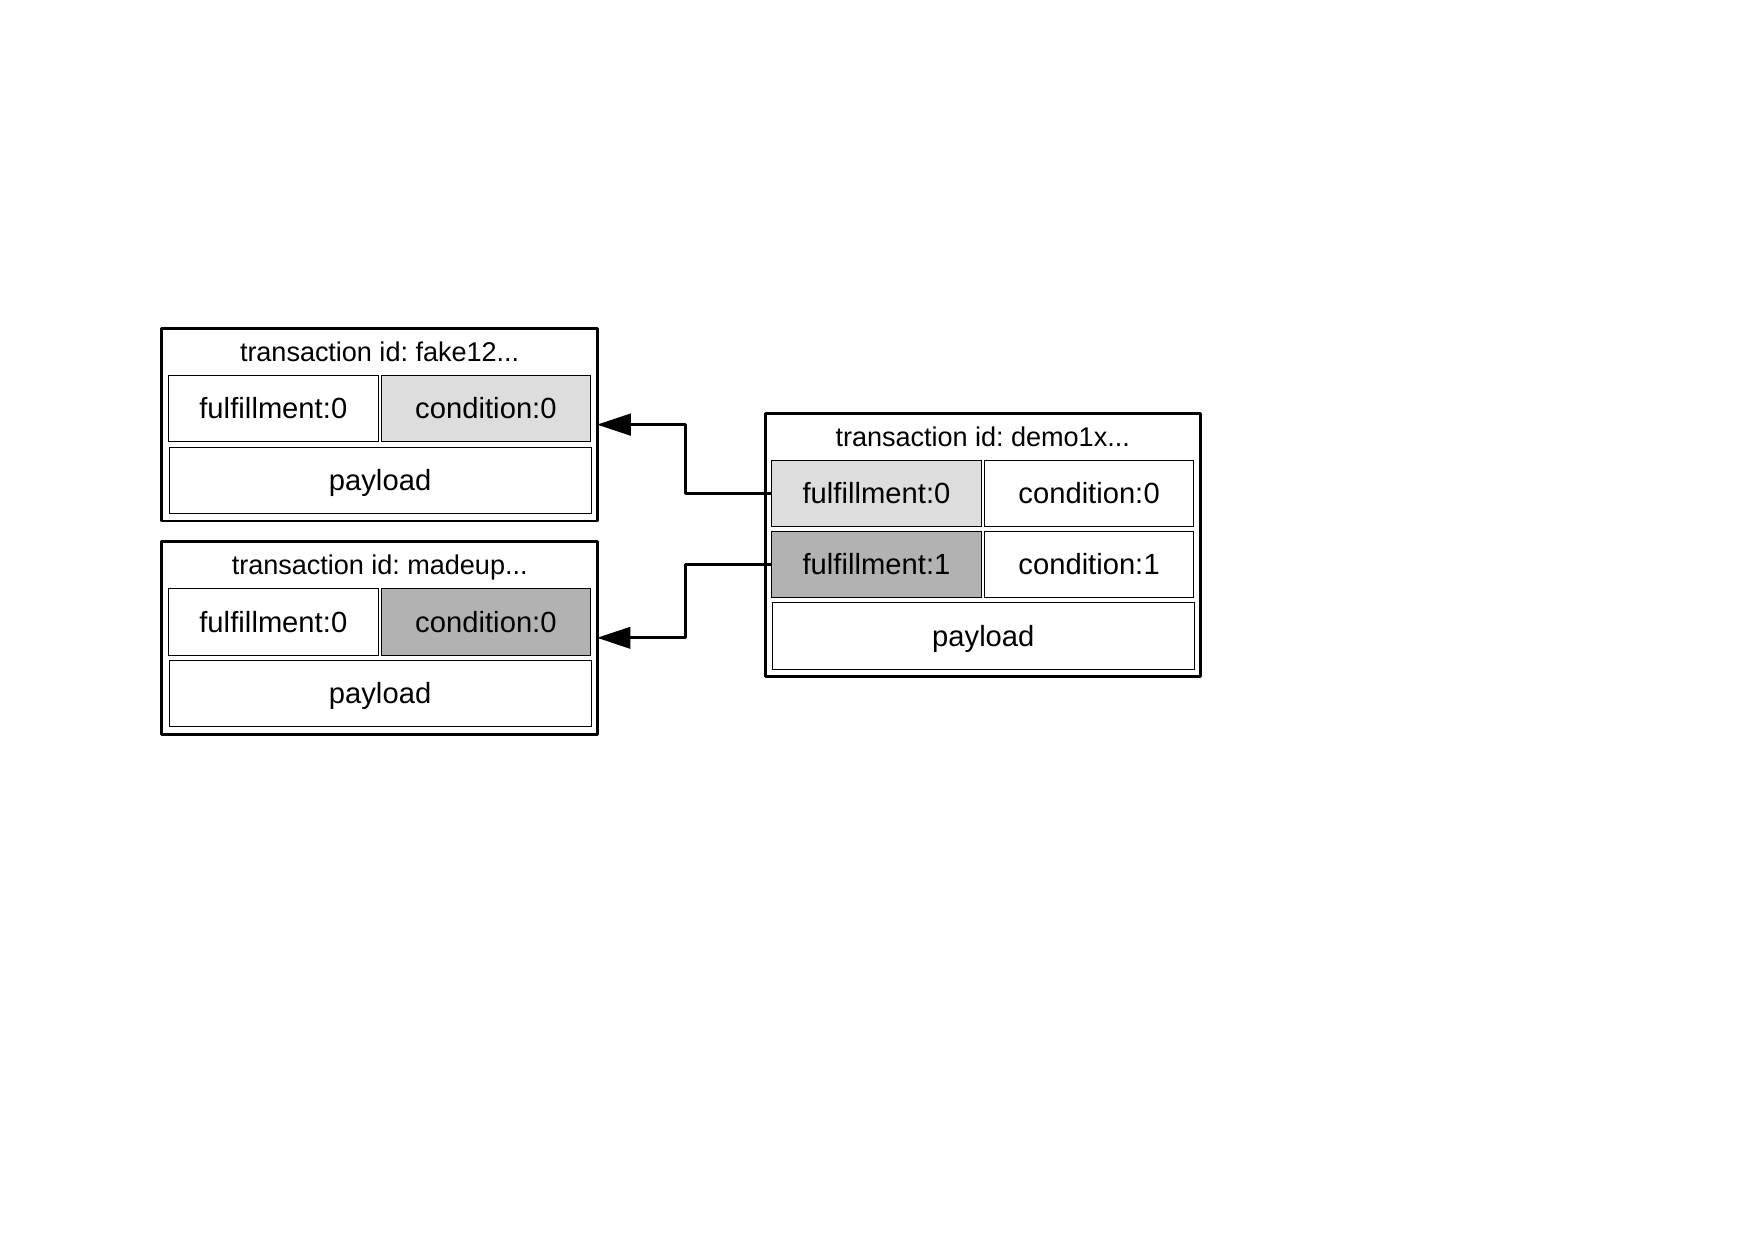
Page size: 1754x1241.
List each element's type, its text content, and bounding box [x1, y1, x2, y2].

text_box payload [169, 660, 592, 727]
text_box fulfillment:1 [771, 531, 982, 598]
text_box condition:0 [984, 460, 1194, 527]
text_box fulfillment:0 [771, 460, 982, 527]
text_box fulfillment:0 [168, 375, 379, 442]
text_box condition:0 [381, 375, 591, 442]
text_box transaction id: demo1x... [765, 413, 1201, 677]
text_box fulfillment:0 [168, 588, 379, 656]
text_box payload [772, 602, 1195, 670]
text_box transaction id: madeup... [161, 541, 598, 735]
text_box transaction id: fake12... [161, 328, 598, 521]
text_box condition:0 [381, 588, 591, 656]
text_box payload [169, 447, 592, 514]
text_box condition:1 [984, 531, 1194, 598]
